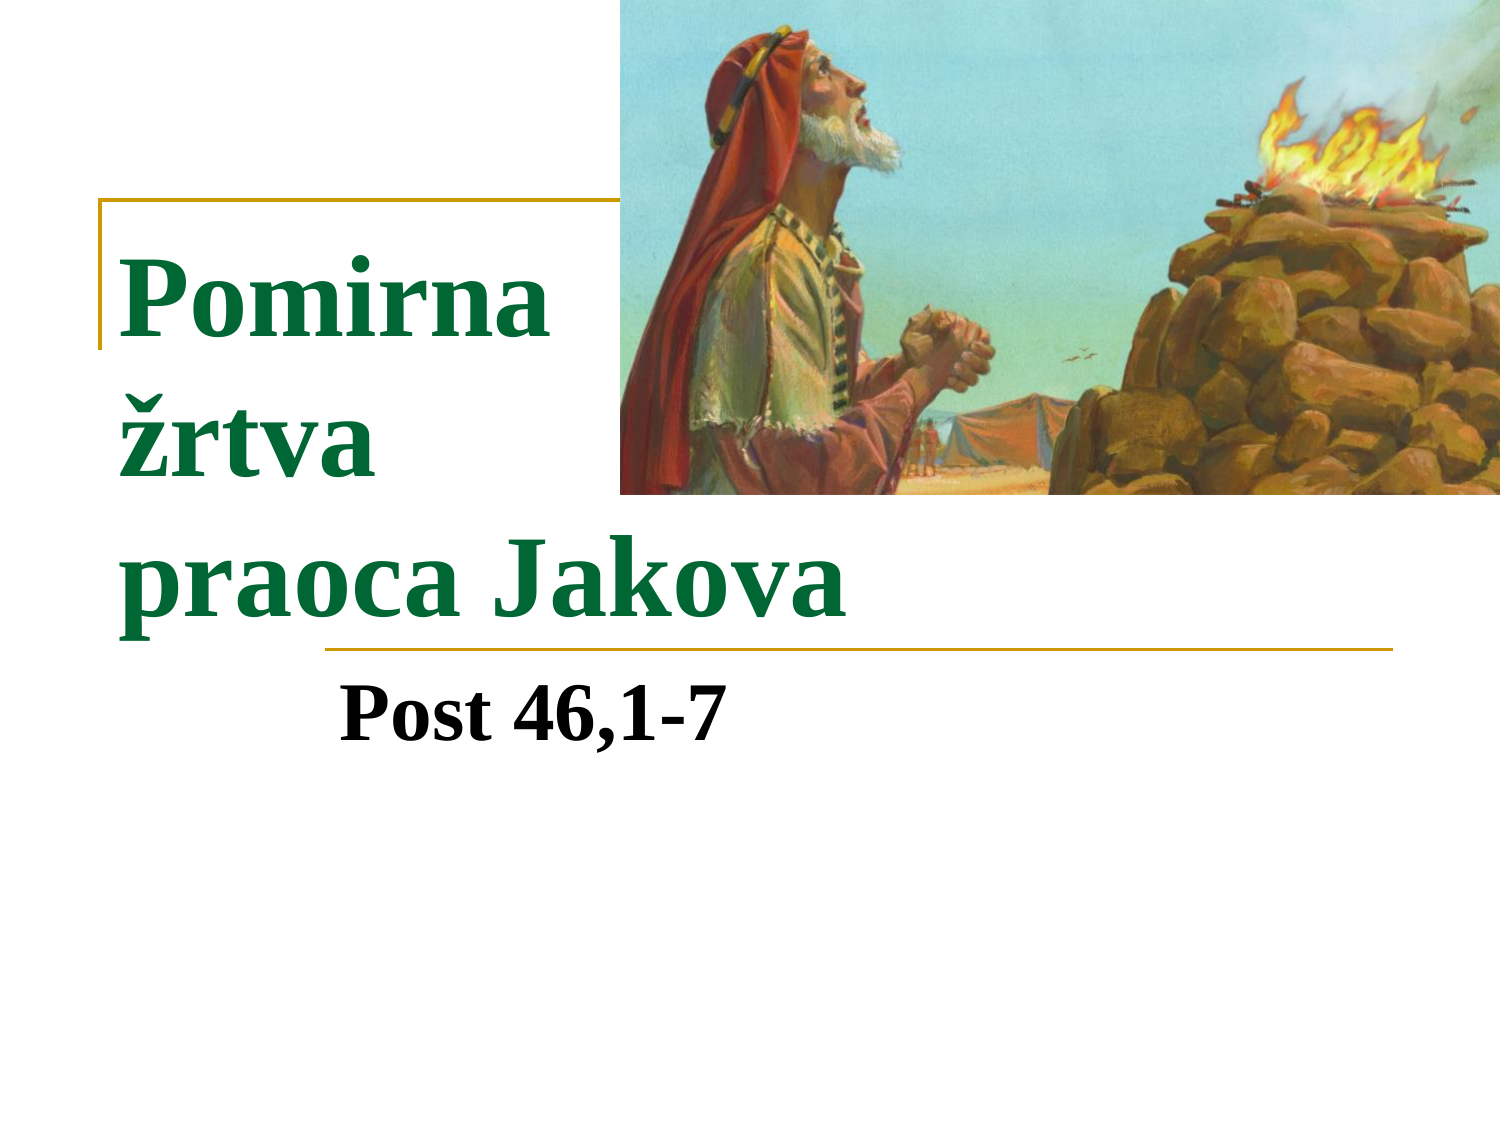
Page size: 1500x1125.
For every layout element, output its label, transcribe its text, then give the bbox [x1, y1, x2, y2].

picture [620, 0, 1500, 495]
subtitle Post 46,1-7 [324, 649, 1401, 938]
title Pomirna žrtva praoca Jakova [103, 212, 1401, 651]
